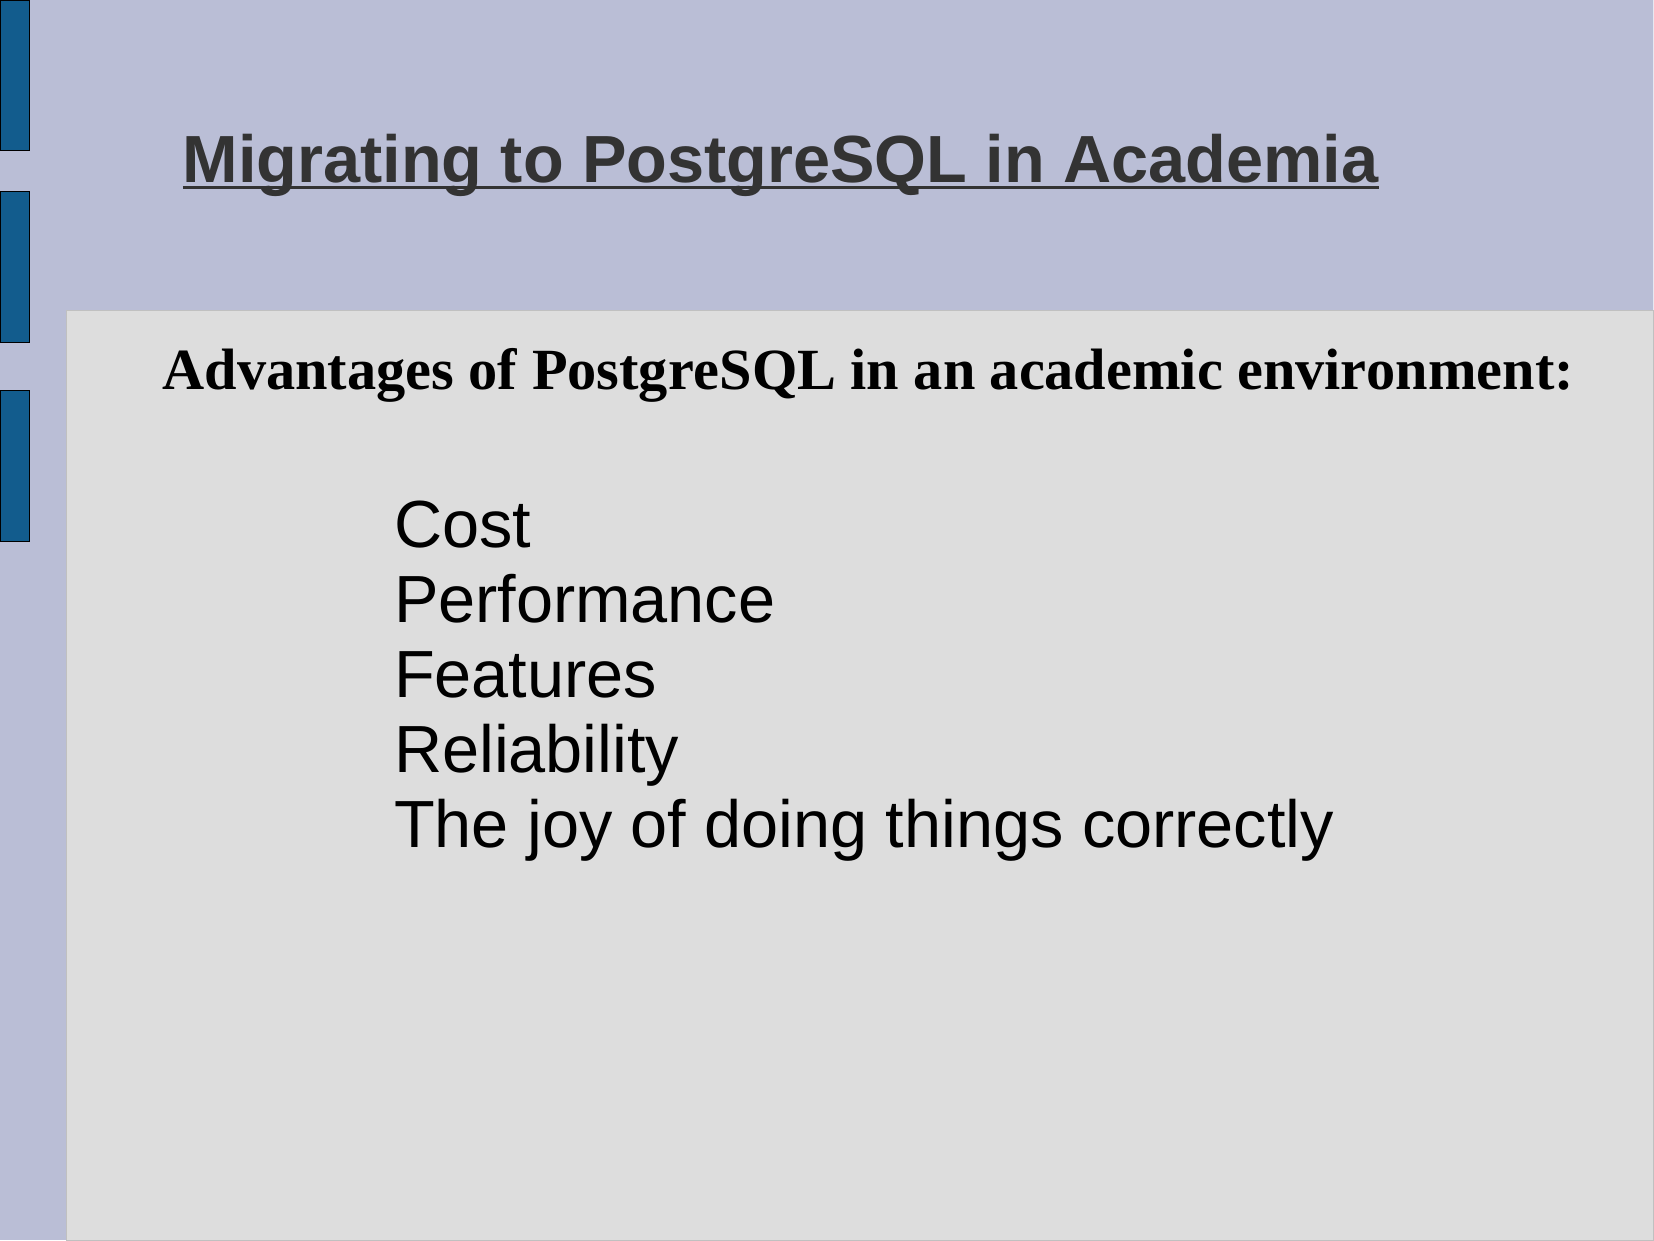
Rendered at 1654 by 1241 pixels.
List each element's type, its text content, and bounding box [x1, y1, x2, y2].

title Migrating to PostgreSQL in Academia [75, 55, 1488, 263]
text_box Advantages of PostgreSQL in an academic environment: [162, 337, 1576, 404]
list Cost Performance Features Reliability The joy of doing things correctly [376, 487, 1649, 862]
